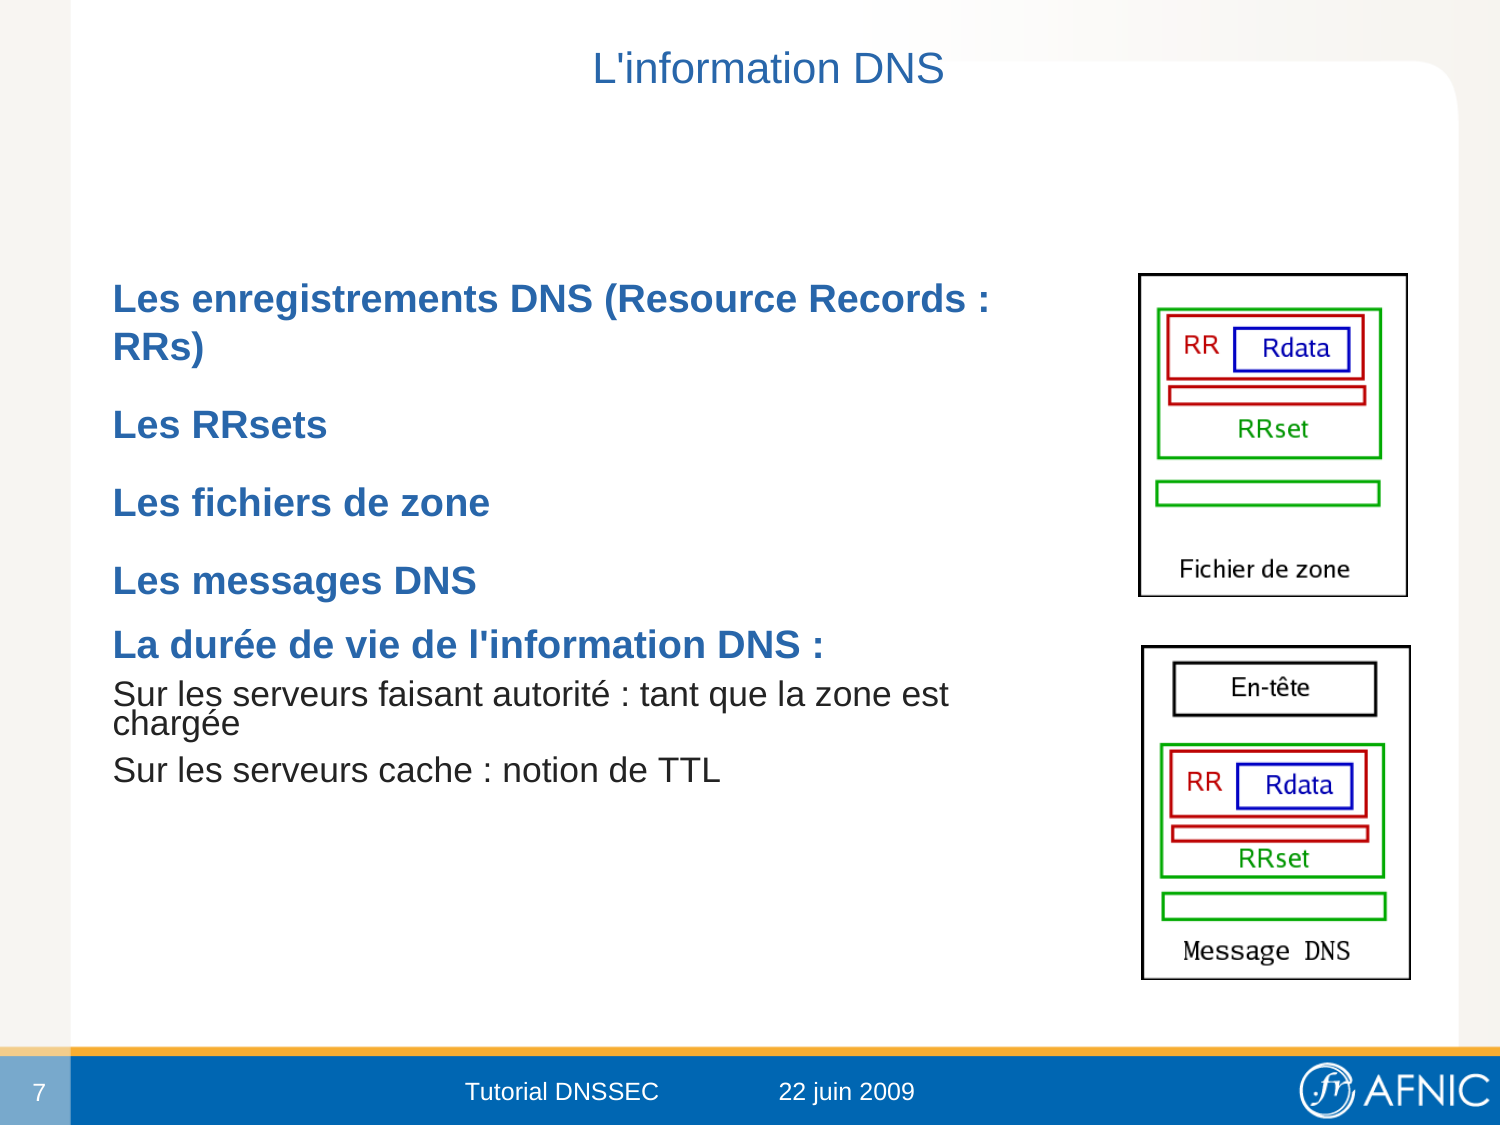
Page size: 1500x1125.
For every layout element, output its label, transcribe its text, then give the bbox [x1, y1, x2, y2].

list Les enregistrements DNS (Resource Records : RRs) Les RRsets Les fichiers de zone Les messages DNS La durée de vie de l'information DNS : Sur les serveurs faisant autorité : tant que la zone est chargée Sur les serveurs cache : notion de TTL [112, 268, 1085, 998]
picture [0, 0, 1500, 1125]
title L'information DNS [112, 12, 1426, 121]
